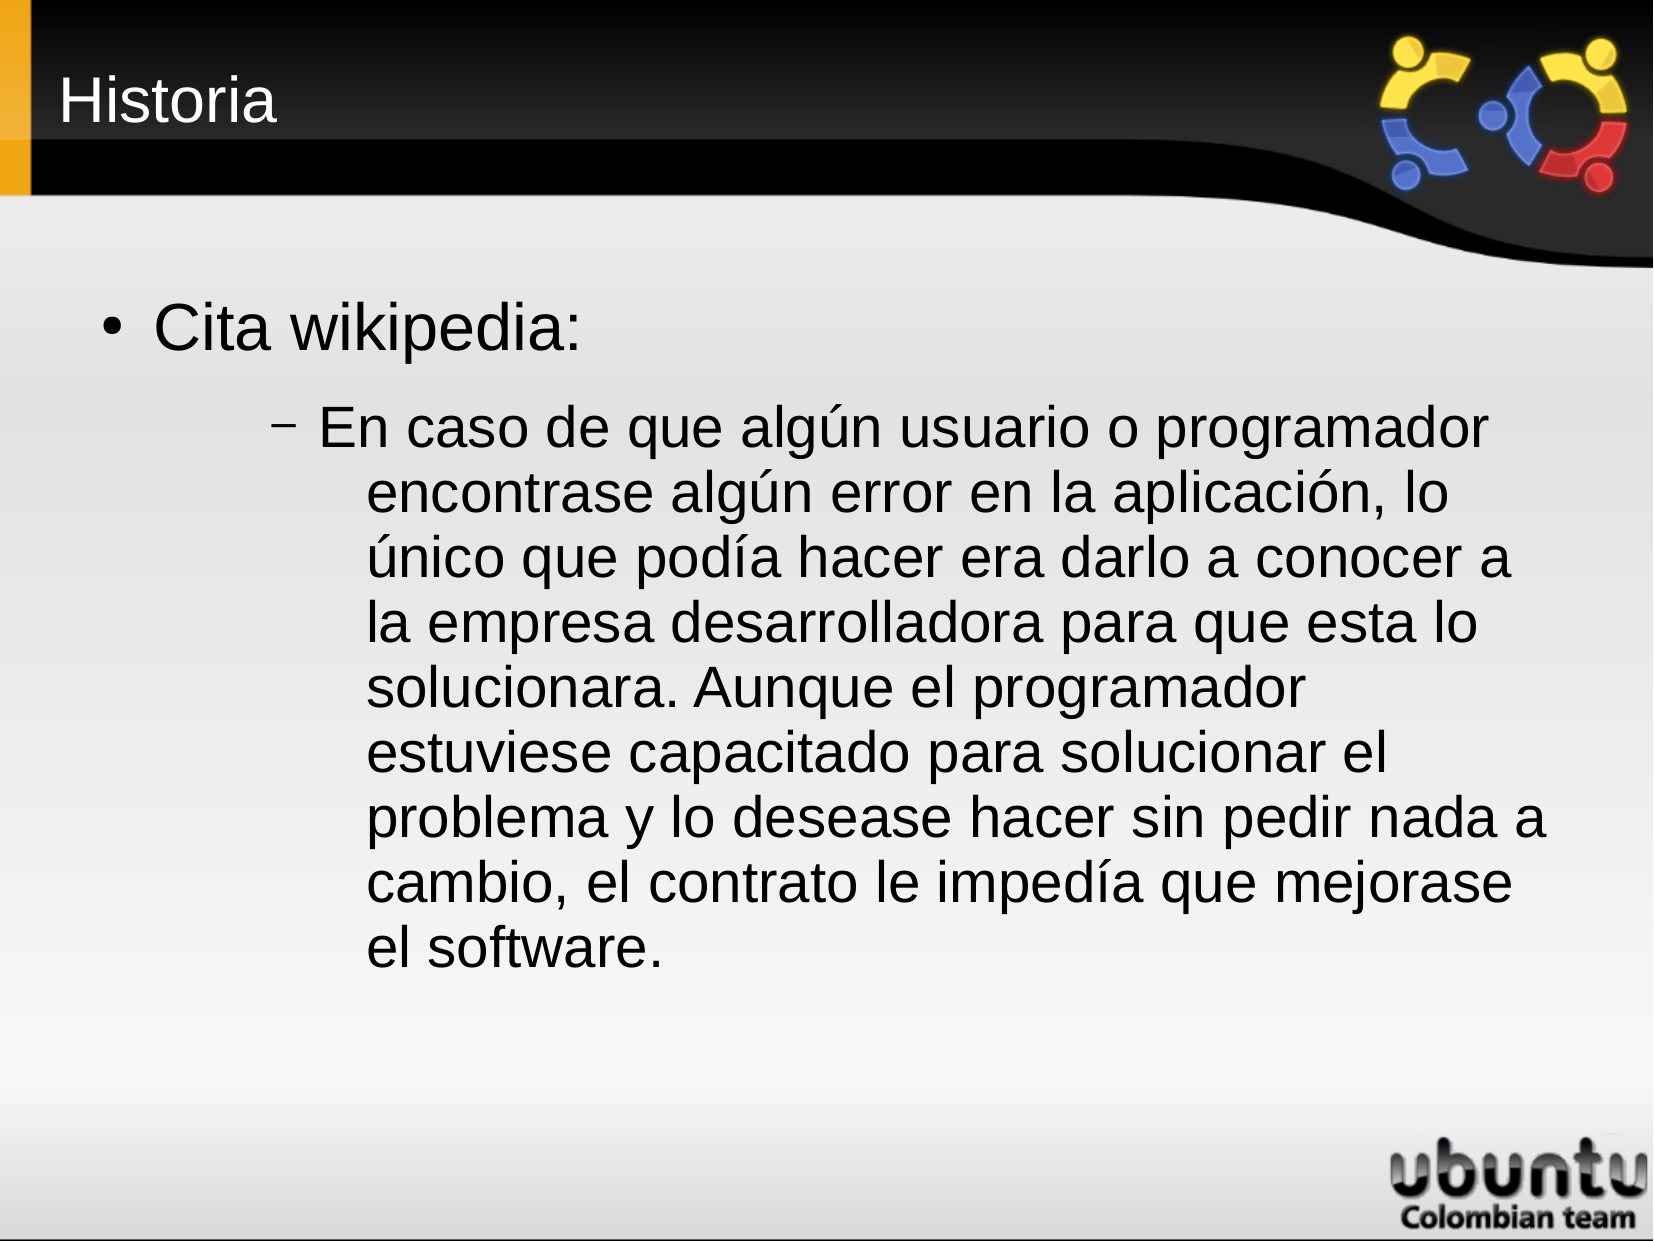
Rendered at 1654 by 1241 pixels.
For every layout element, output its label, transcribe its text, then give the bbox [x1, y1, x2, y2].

picture [0, 0, 1653, 1241]
title Historia [59, 48, 1376, 153]
list Cita wikipedia: En caso de que algún usuario o programador encontrase algún error en la aplicación, lo único que podía hacer era darlo a conocer a la empresa desarrolladora para que esta lo solucionara. Aunque el programador estuviese capacitado para solucionar el problema y lo desease hacer sin pedir nada a cambio, el contrato le impedía que mejorase el software. [82, 290, 1571, 1094]
